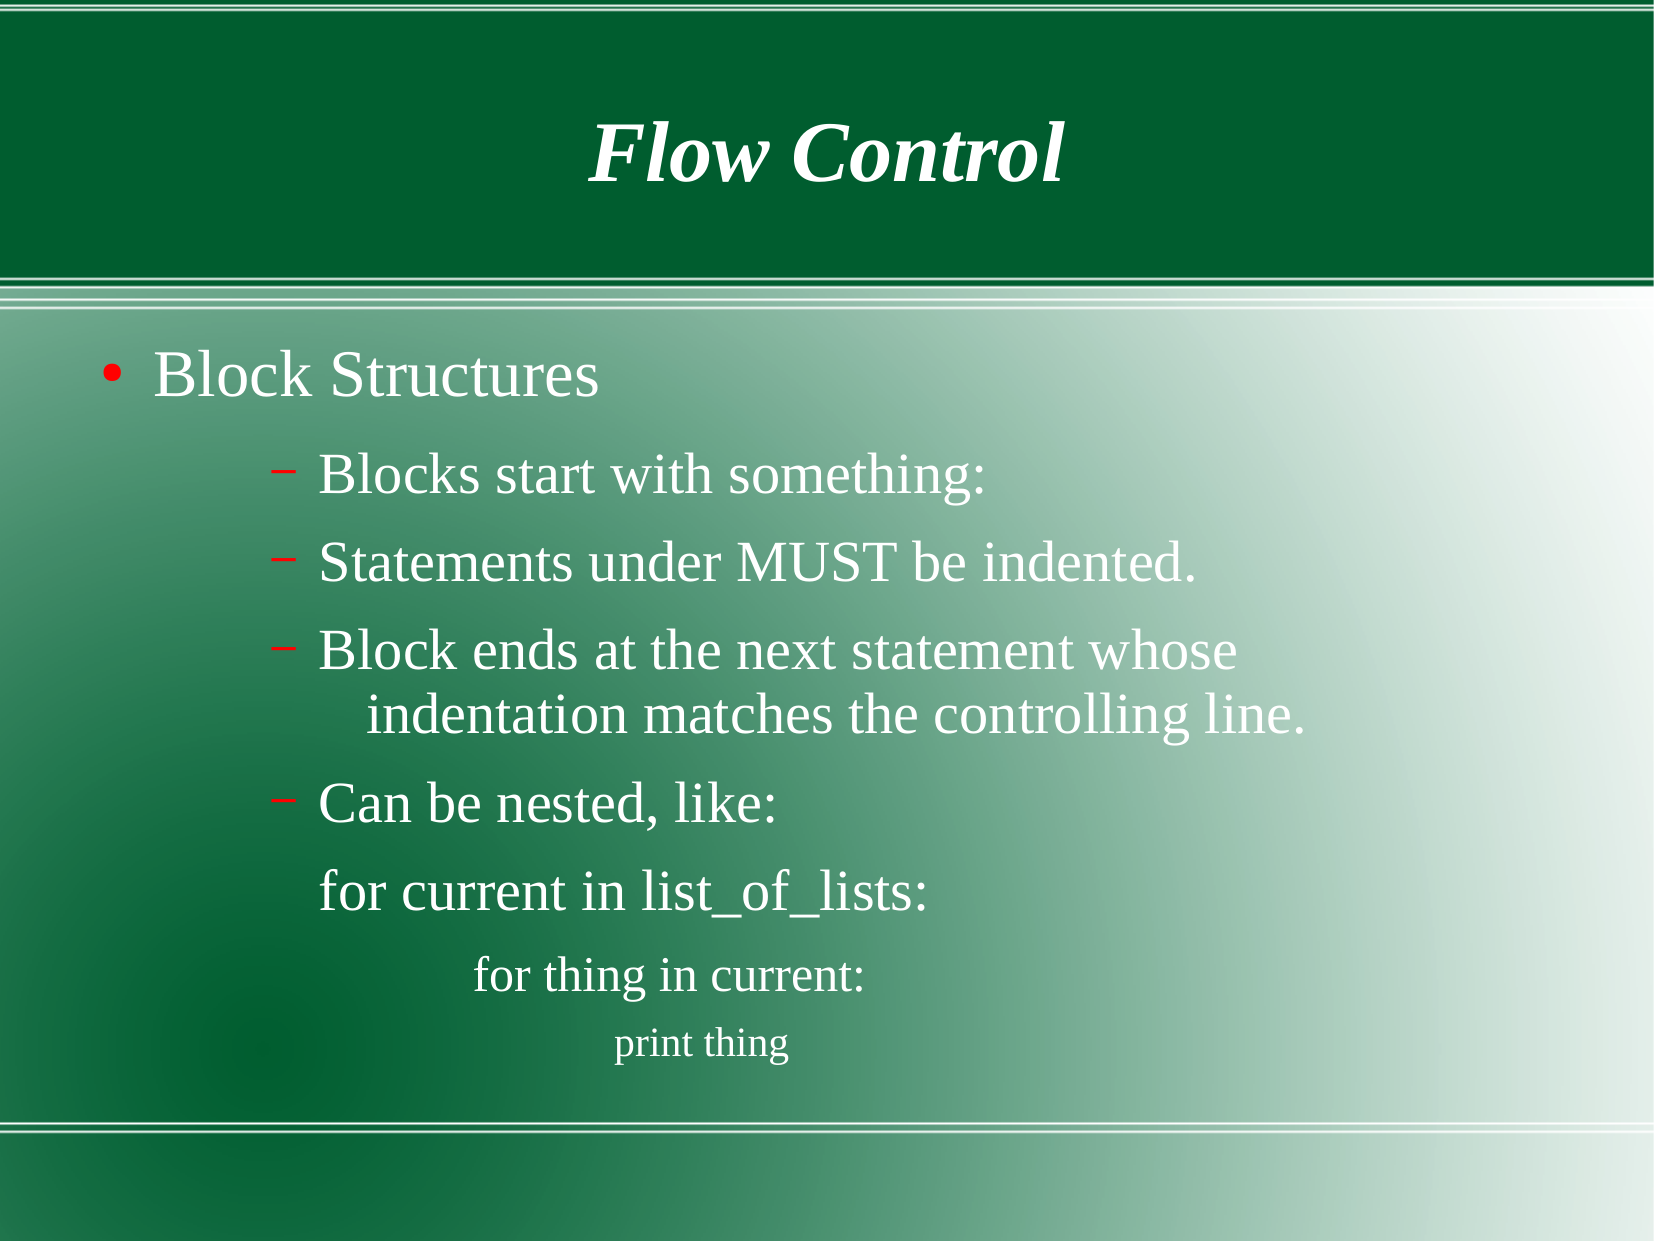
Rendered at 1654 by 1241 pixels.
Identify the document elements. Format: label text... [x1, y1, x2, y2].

list Block Structures Blocks start with something: Statements under MUST be indented. Block ends at the next statement whose indentation matches the controlling line. Can be nested, like: for current in list_of_lists: for thing in current: print thing [82, 337, 1571, 1156]
picture [0, 0, 1654, 1241]
title Flow Control [82, 49, 1571, 257]
